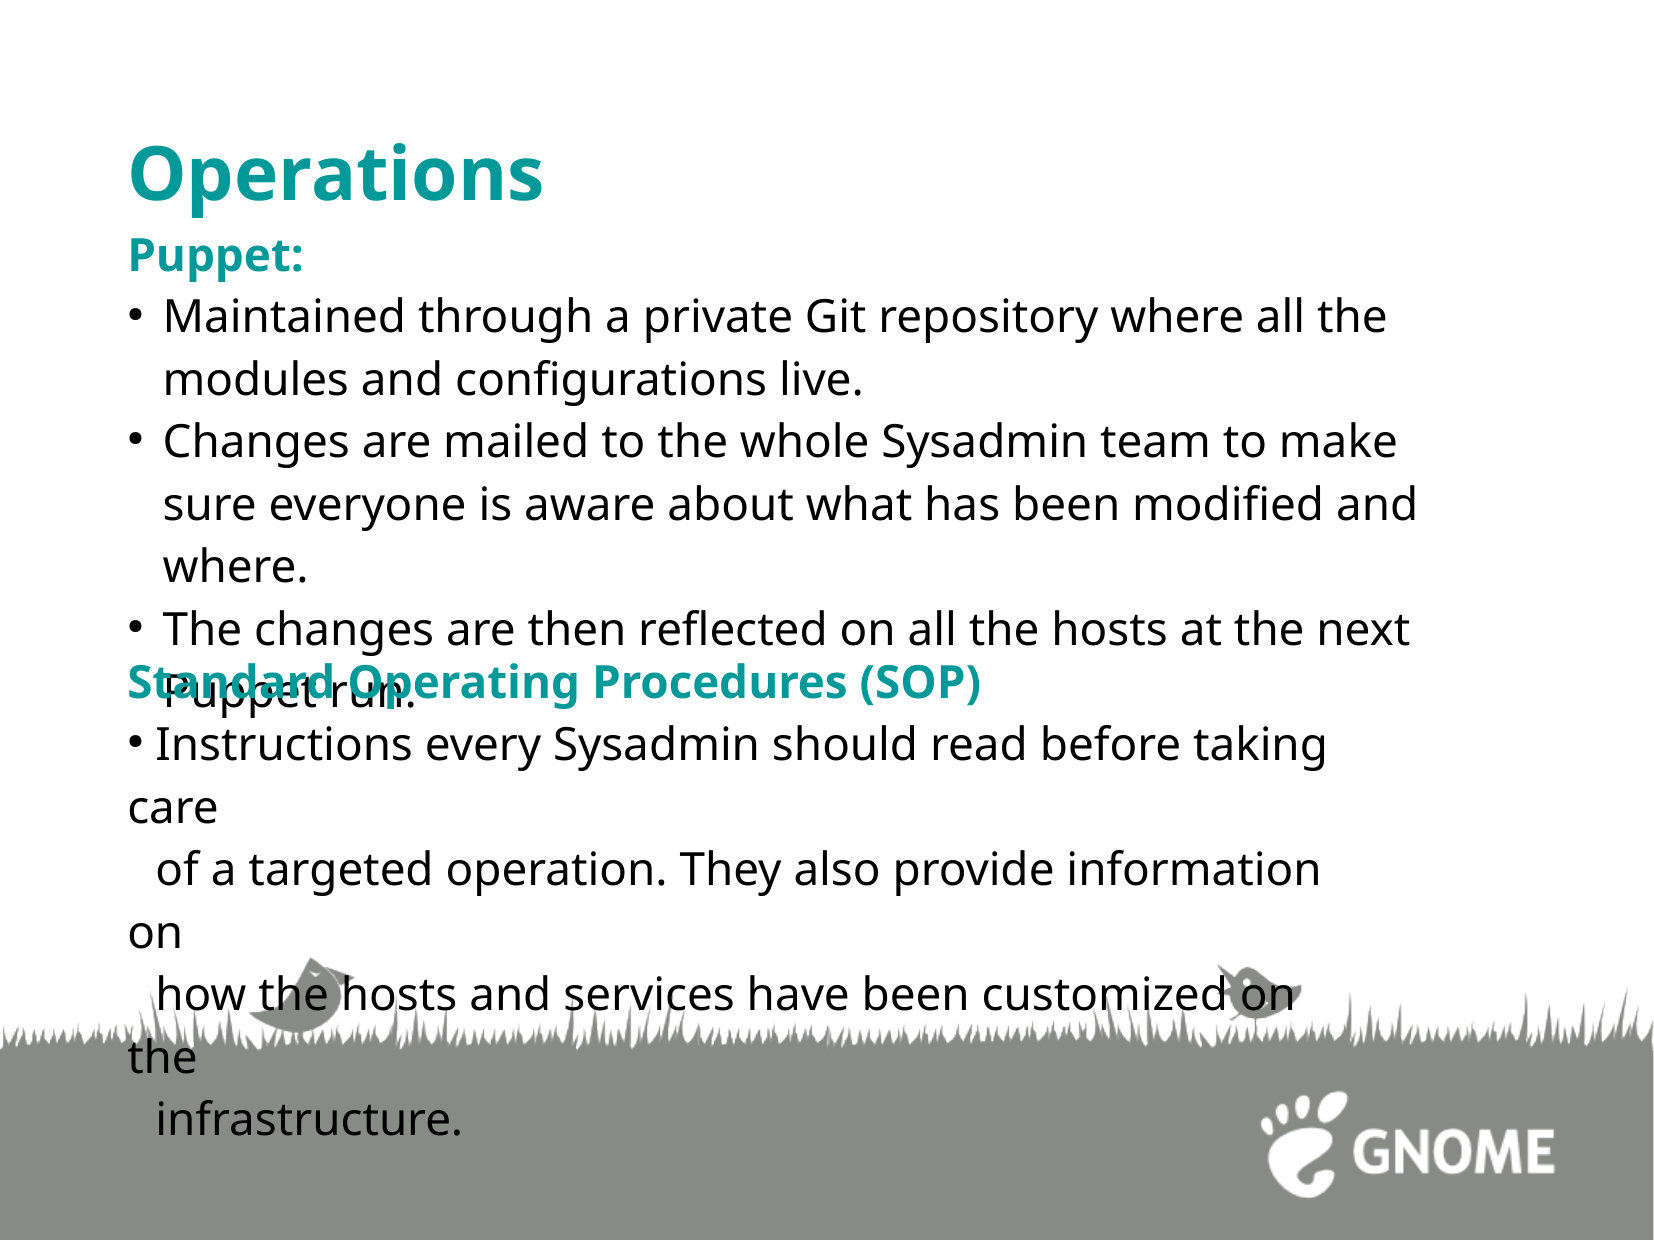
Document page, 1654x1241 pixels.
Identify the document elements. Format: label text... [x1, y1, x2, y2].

text_box Maintained through a private Git repository where all the modules and configurations live. Changes are mailed to the whole Sysadmin team to make sure everyone is aware about what has been modified and where. The changes are then reflected on all the hosts at the next Puppet run. [112, 276, 1463, 662]
text_box [112, 219, 1276, 276]
picture [0, 0, 1654, 1241]
text_box Operations Puppet: [112, 112, 1276, 219]
text_box Standard Operating Procedures (SOP) Instructions every Sysadmin should read before taking care of a targeted operation. They also provide information on how the hosts and services have been customized on the infrastructure. [112, 641, 1388, 966]
